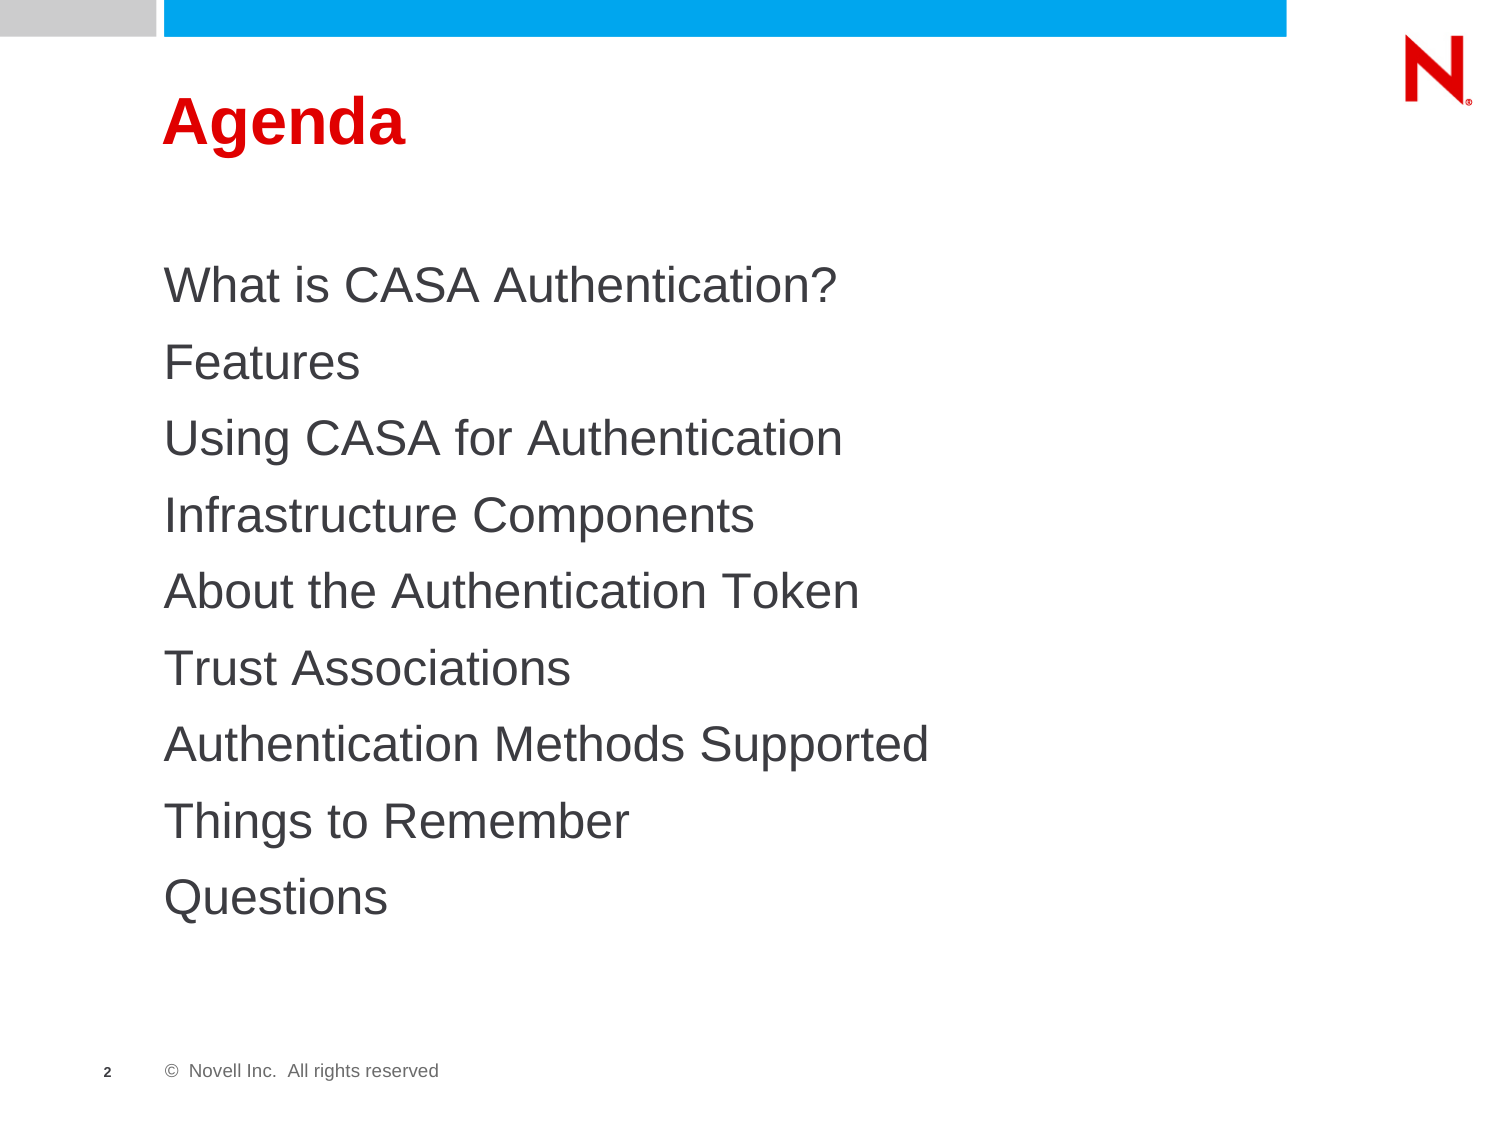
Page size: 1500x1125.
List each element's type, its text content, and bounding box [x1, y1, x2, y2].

picture [1403, 32, 1473, 107]
list What is CASA Authentication? Features Using CASA for Authentication Infrastructure Components About the Authentication Token Trust Associations Authentication Methods Supported Things to Remember Questions [163, 254, 1404, 956]
title Agenda [161, 41, 1383, 205]
